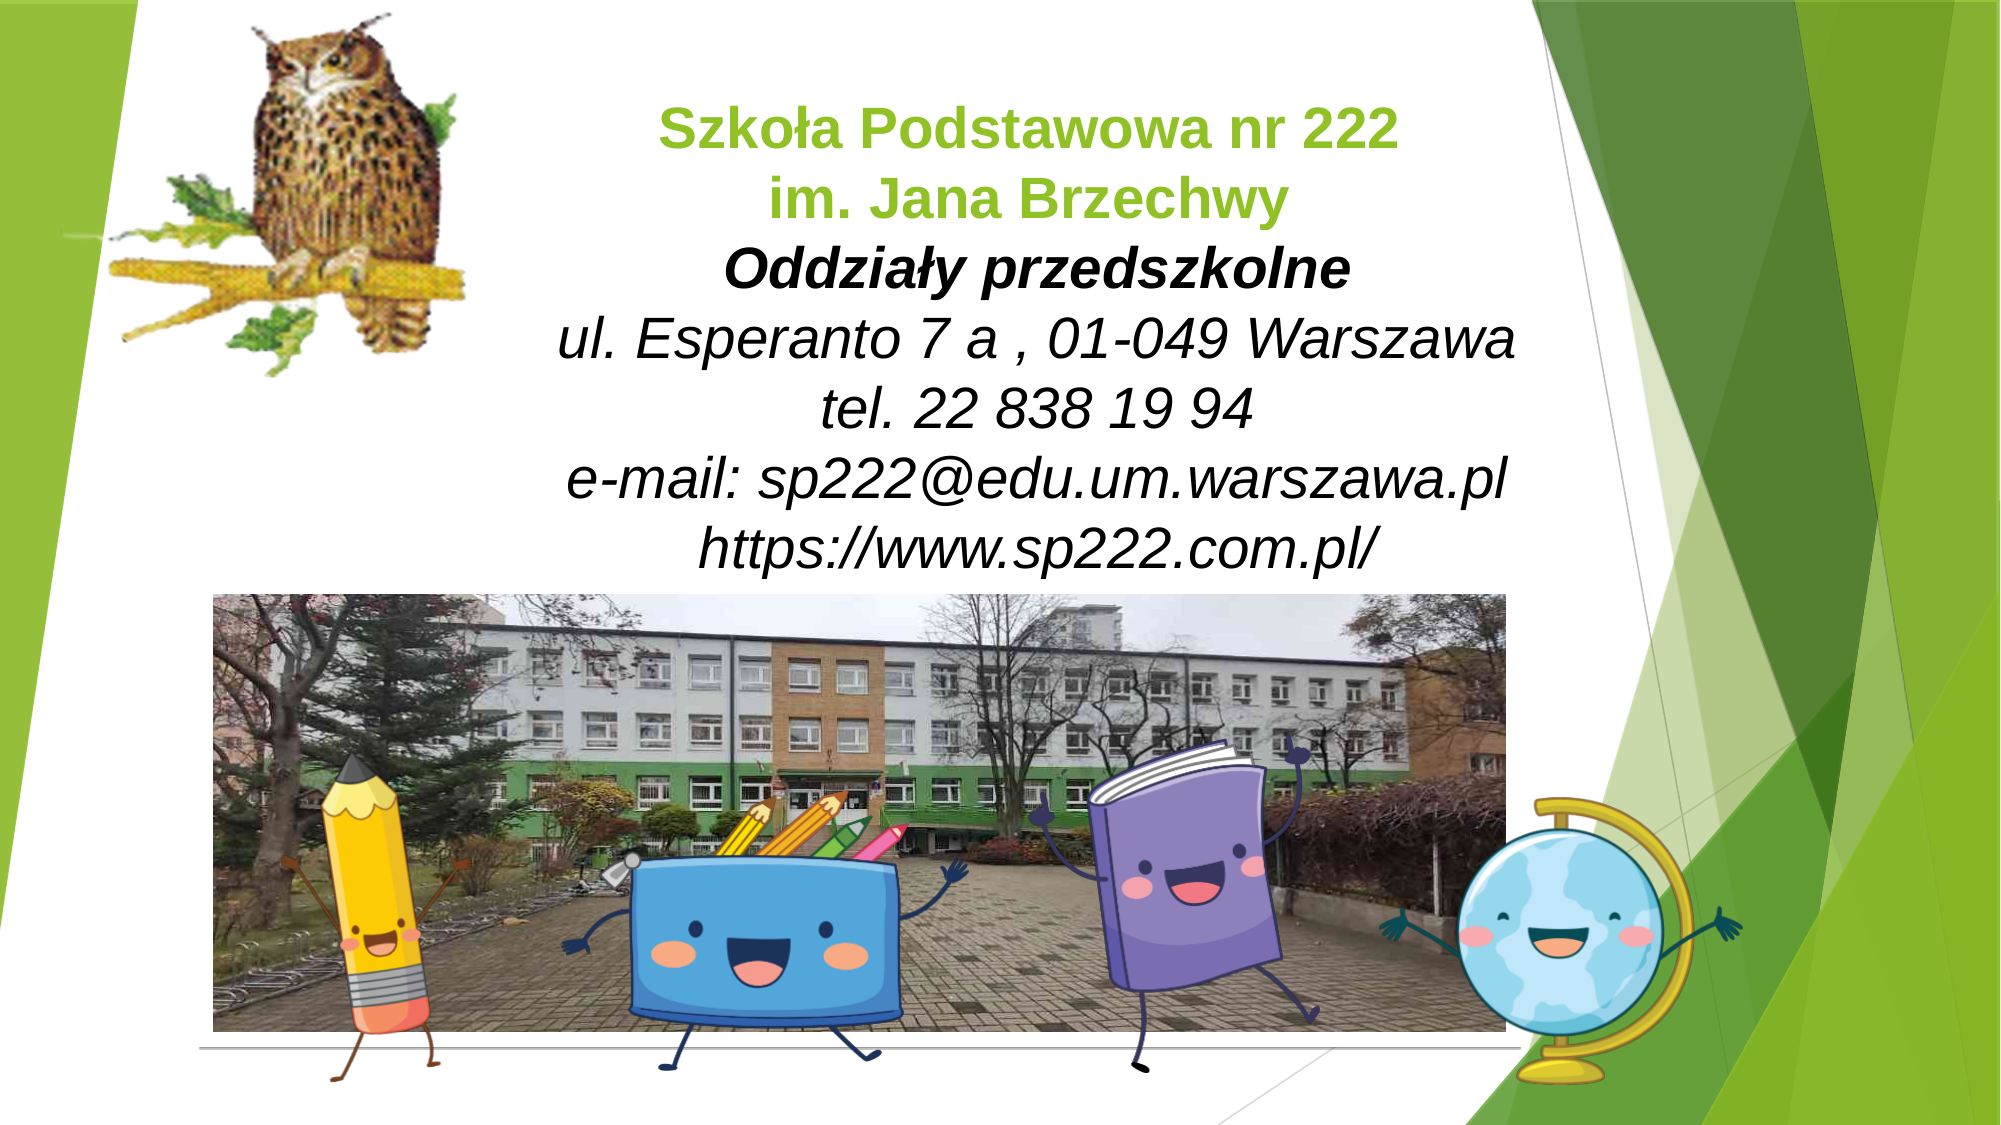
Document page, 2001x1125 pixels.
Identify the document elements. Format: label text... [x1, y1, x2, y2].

picture [51, 0, 478, 388]
picture [212, 593, 1743, 1085]
text_box Szkoła Podstawowa nr 222 im. Jana Brzechwy Oddziały przedszkolne ul. Esperanto 7 a , 01-049 Warszawa tel. 22 838 19 94 e-mail: sp222@edu.um.warszawa.pl https://www.sp222.com.pl/ [475, 61, 1601, 658]
